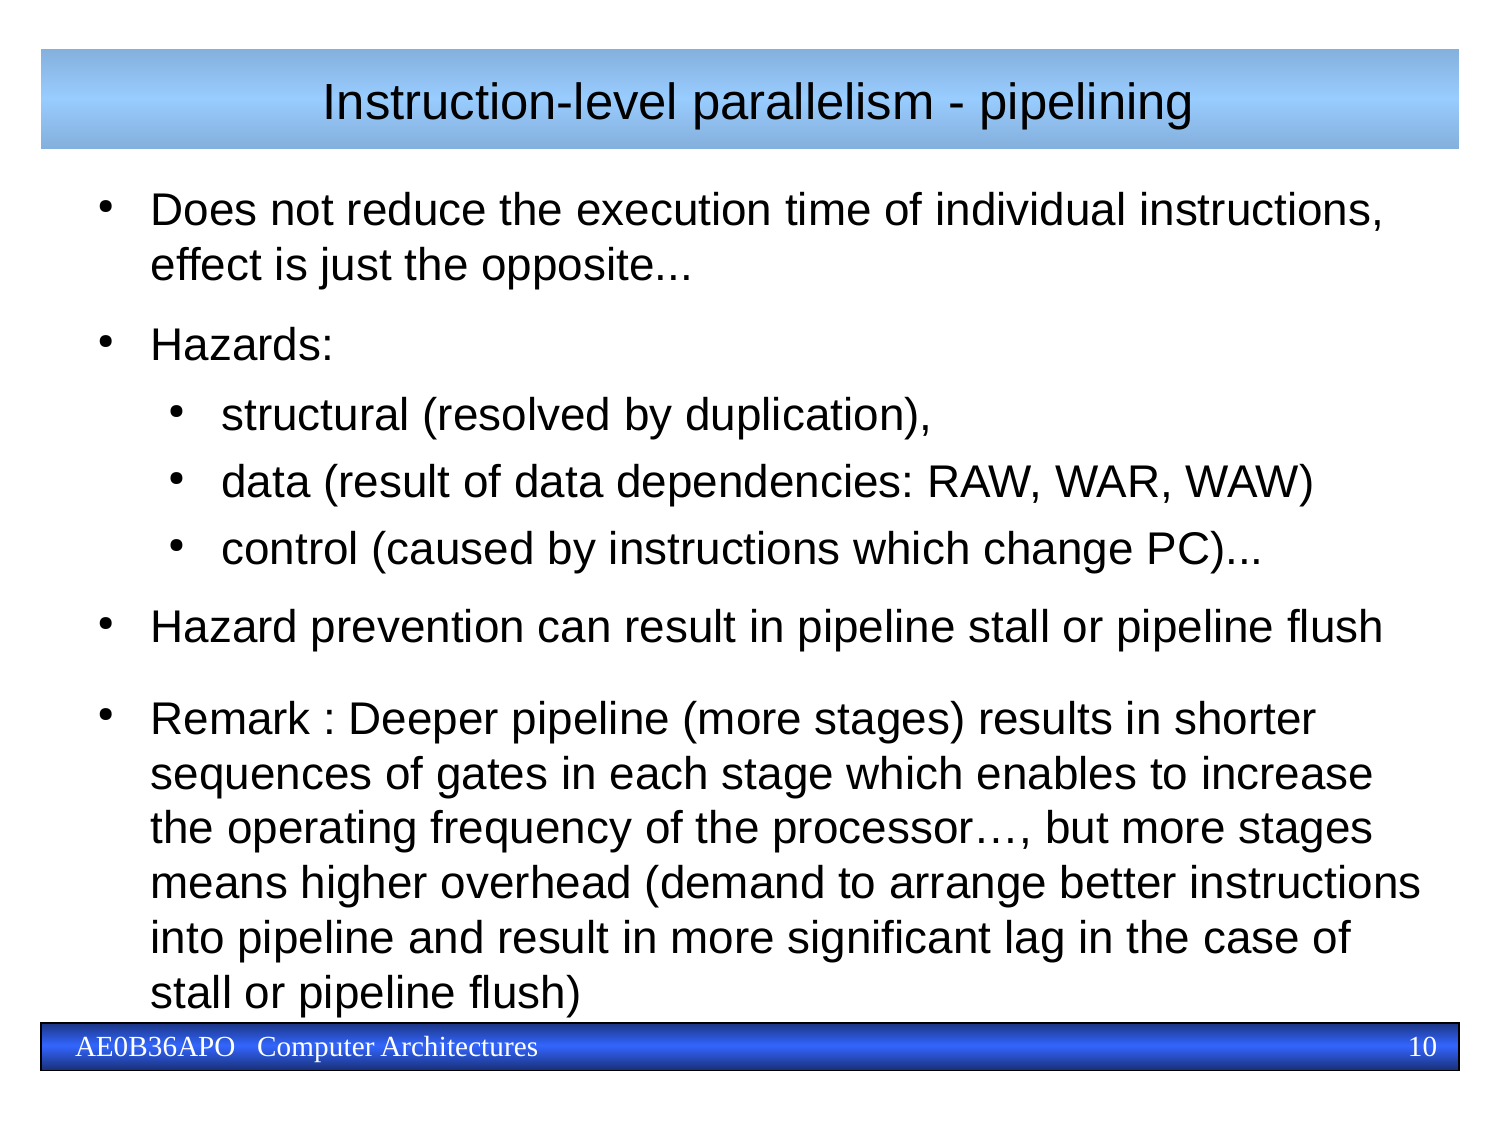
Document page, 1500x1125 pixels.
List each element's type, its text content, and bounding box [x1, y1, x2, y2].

title Instruction-level parallelism - pipelining [41, 49, 1459, 149]
list Does not reduce the execution time of individual instructions, effect is just the opposite... Hazards: structural (resolved by duplication), data (result of data dependencies: RAW, WAR, WAW) control (caused by instructions which change PC)... Hazard prevention can result in pipeline stall or pipeline flush Remark : Deeper pipeline (more stages) results in shorter sequences of gates in each stage which enables to increase the operating frequency of the processor…, but more stages means higher overhead (demand to arrange better instructions into pipeline and result in more significant lag in the case of stall or pipeline flush) [64, 172, 1459, 1027]
